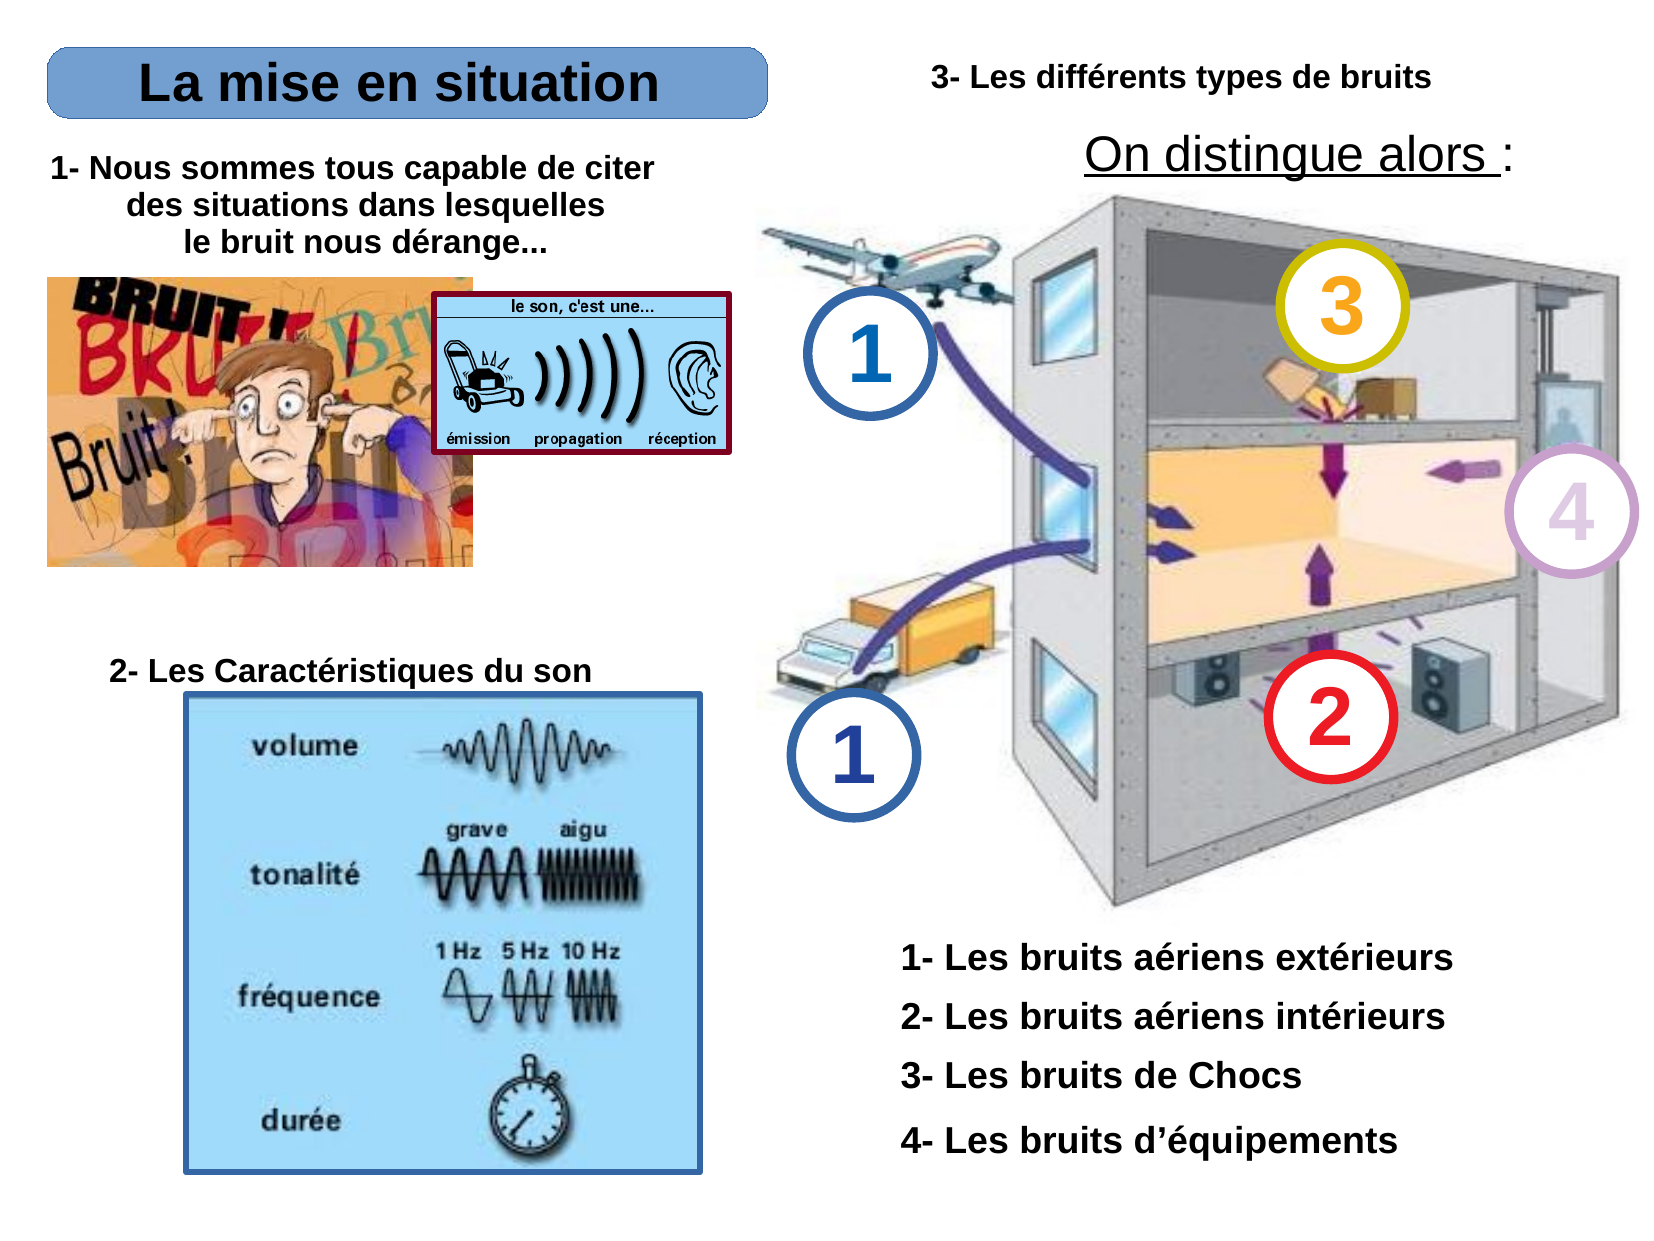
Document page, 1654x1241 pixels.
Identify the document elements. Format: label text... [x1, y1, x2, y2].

text_box La mise en situation [47, 47, 768, 119]
picture [755, 141, 1635, 938]
text_box 2- Les Caractéristiques du son [94, 645, 697, 697]
text_box On distingue alors : [1069, 118, 1625, 189]
text_box 3- Les bruits de Chocs [885, 1047, 1560, 1105]
text_box 1- Nous sommes tous capable de citer des situations dans lesquelles le bruit nous dérange... [35, 141, 697, 284]
text_box 4 [1509, 448, 1635, 575]
picture [437, 296, 727, 449]
text_box 1 [791, 692, 917, 818]
text_box 1 [807, 290, 934, 417]
text_box 4- Les bruits d’équipements [885, 1112, 1560, 1170]
text_box 3- Les différents types de bruits [916, 50, 1625, 103]
text_box 2- Les bruits aériens intérieurs [885, 988, 1560, 1046]
text_box 1- Les bruits aériens extérieurs [885, 929, 1560, 987]
picture [47, 277, 473, 567]
picture [188, 696, 697, 1170]
text_box 2 [1268, 654, 1394, 780]
text_box 3 [1280, 243, 1406, 369]
